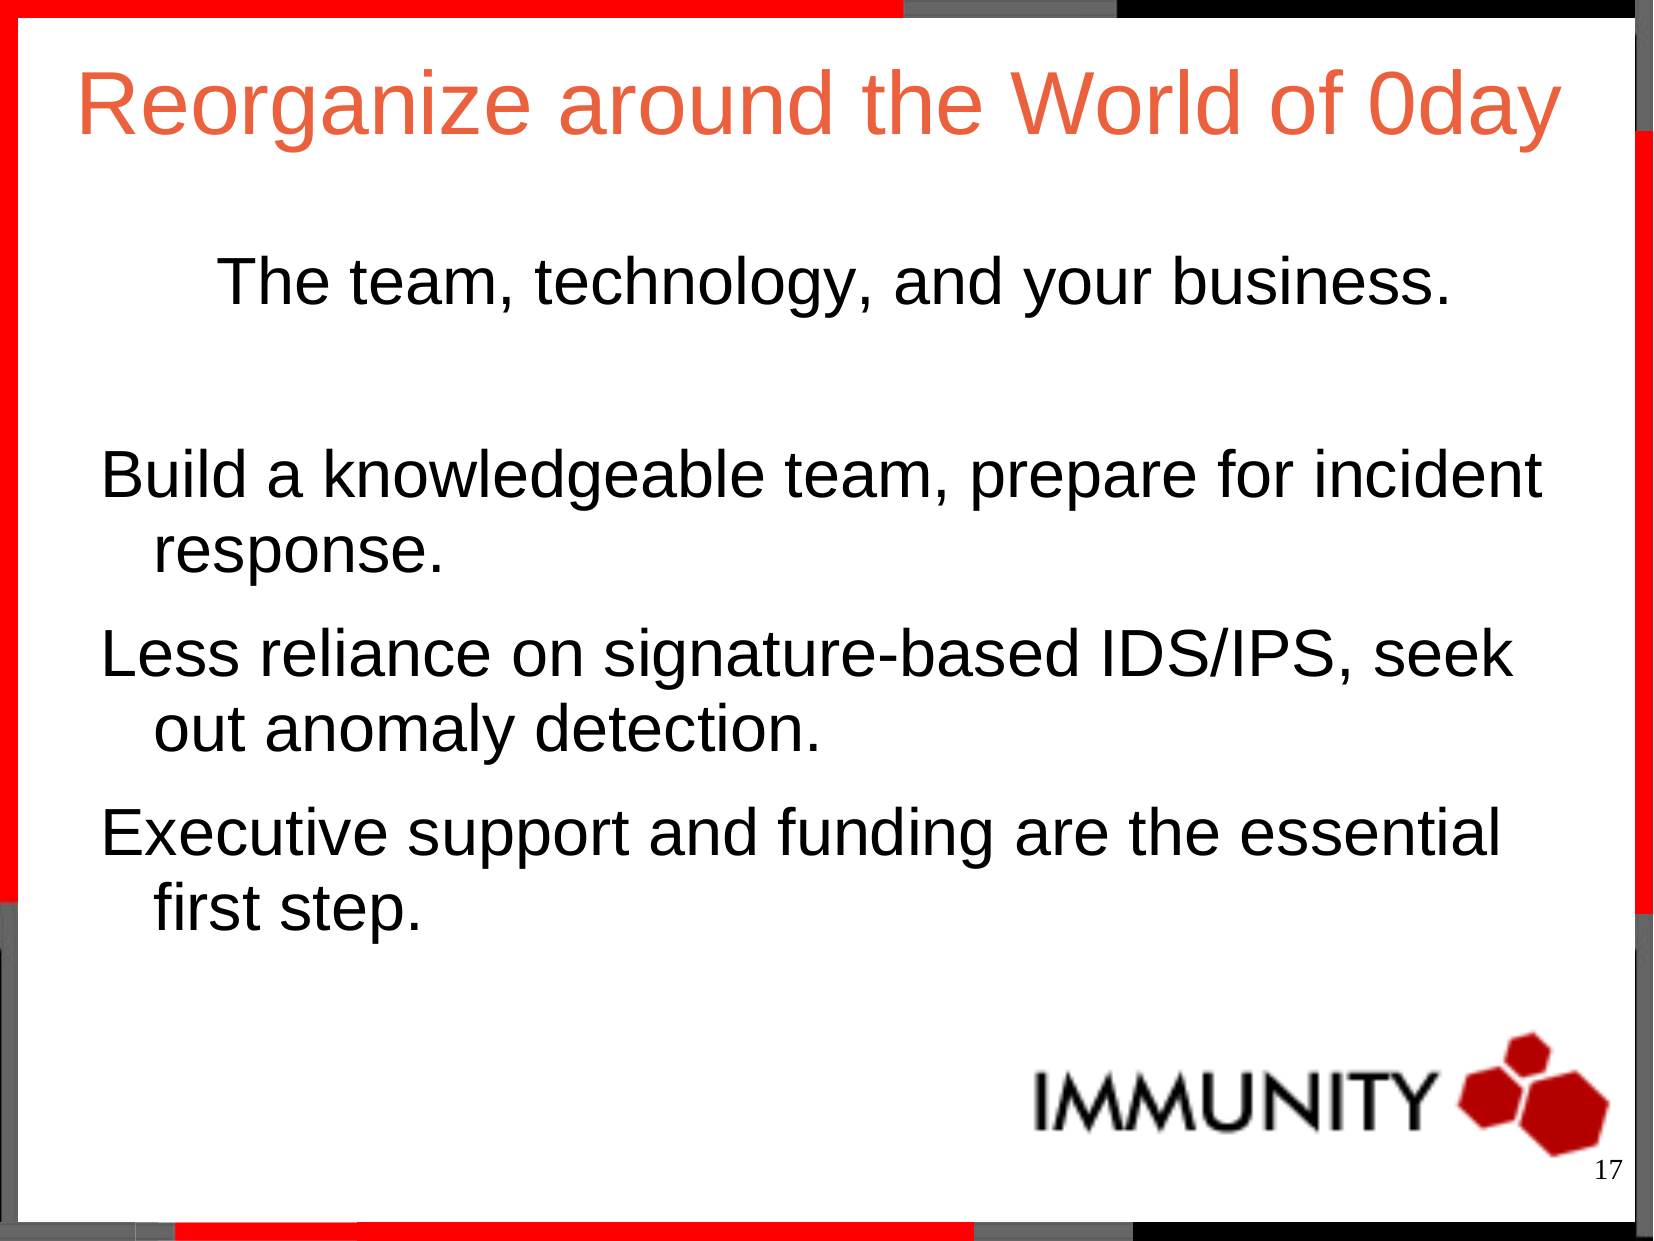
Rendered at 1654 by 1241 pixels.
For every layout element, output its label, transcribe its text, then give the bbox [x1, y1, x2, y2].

list The team, technology, and your business. Build a knowledgeable team, prepare for incident response. Less reliance on signature-based IDS/IPS, seek out anomaly detection. Executive support and funding are the essential first step. [82, 243, 1571, 1095]
picture [0, 0, 1653, 1241]
title Reorganize around the World of 0day [75, 7, 1563, 200]
